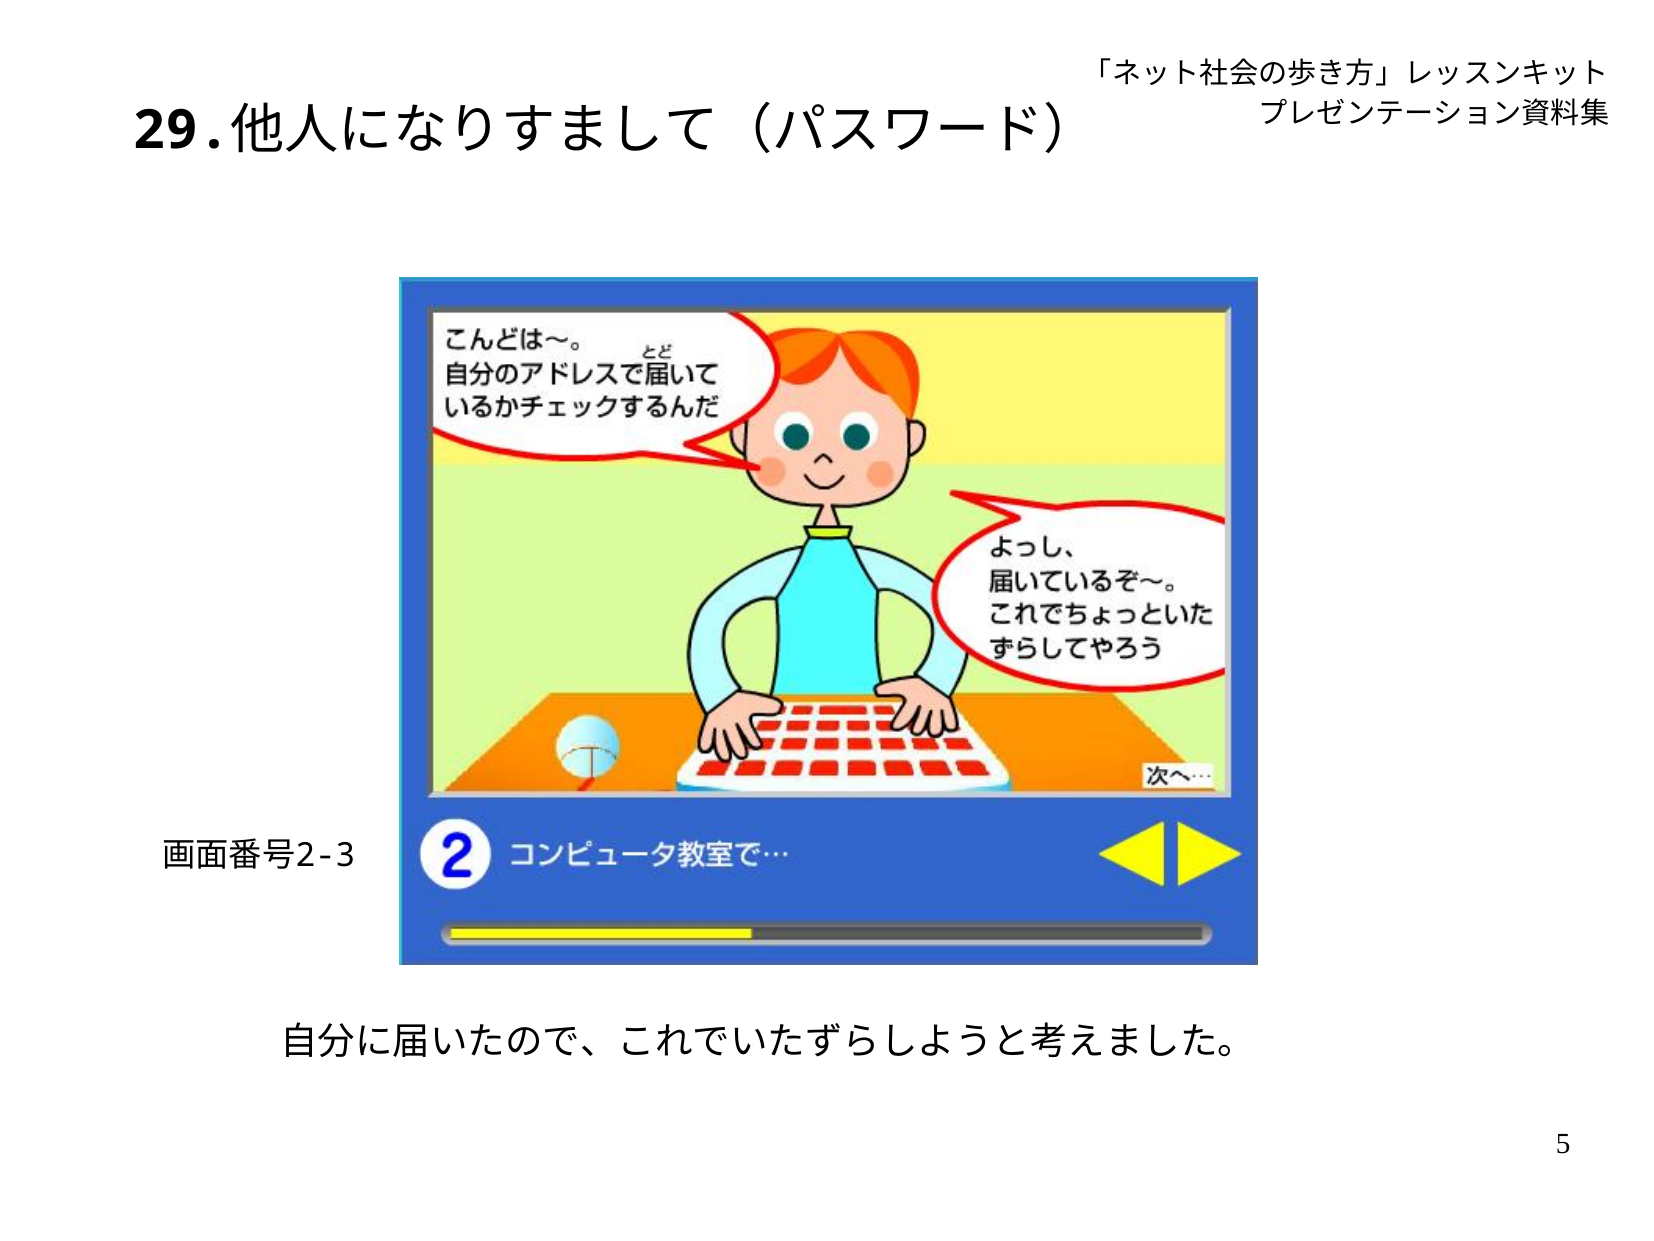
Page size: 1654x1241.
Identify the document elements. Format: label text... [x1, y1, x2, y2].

text_box 画面番号2-3 [147, 826, 384, 882]
text_box 自分に届いたので、これでいたずらしようと考えました。 [265, 1003, 1447, 1074]
picture [399, 277, 1258, 965]
text_box 「ネット社会の歩き方」レッスンキット プレゼンテーション資料集 [1062, 44, 1625, 139]
text_box 29.他人になりすまして（パスワード） [118, 88, 1241, 169]
